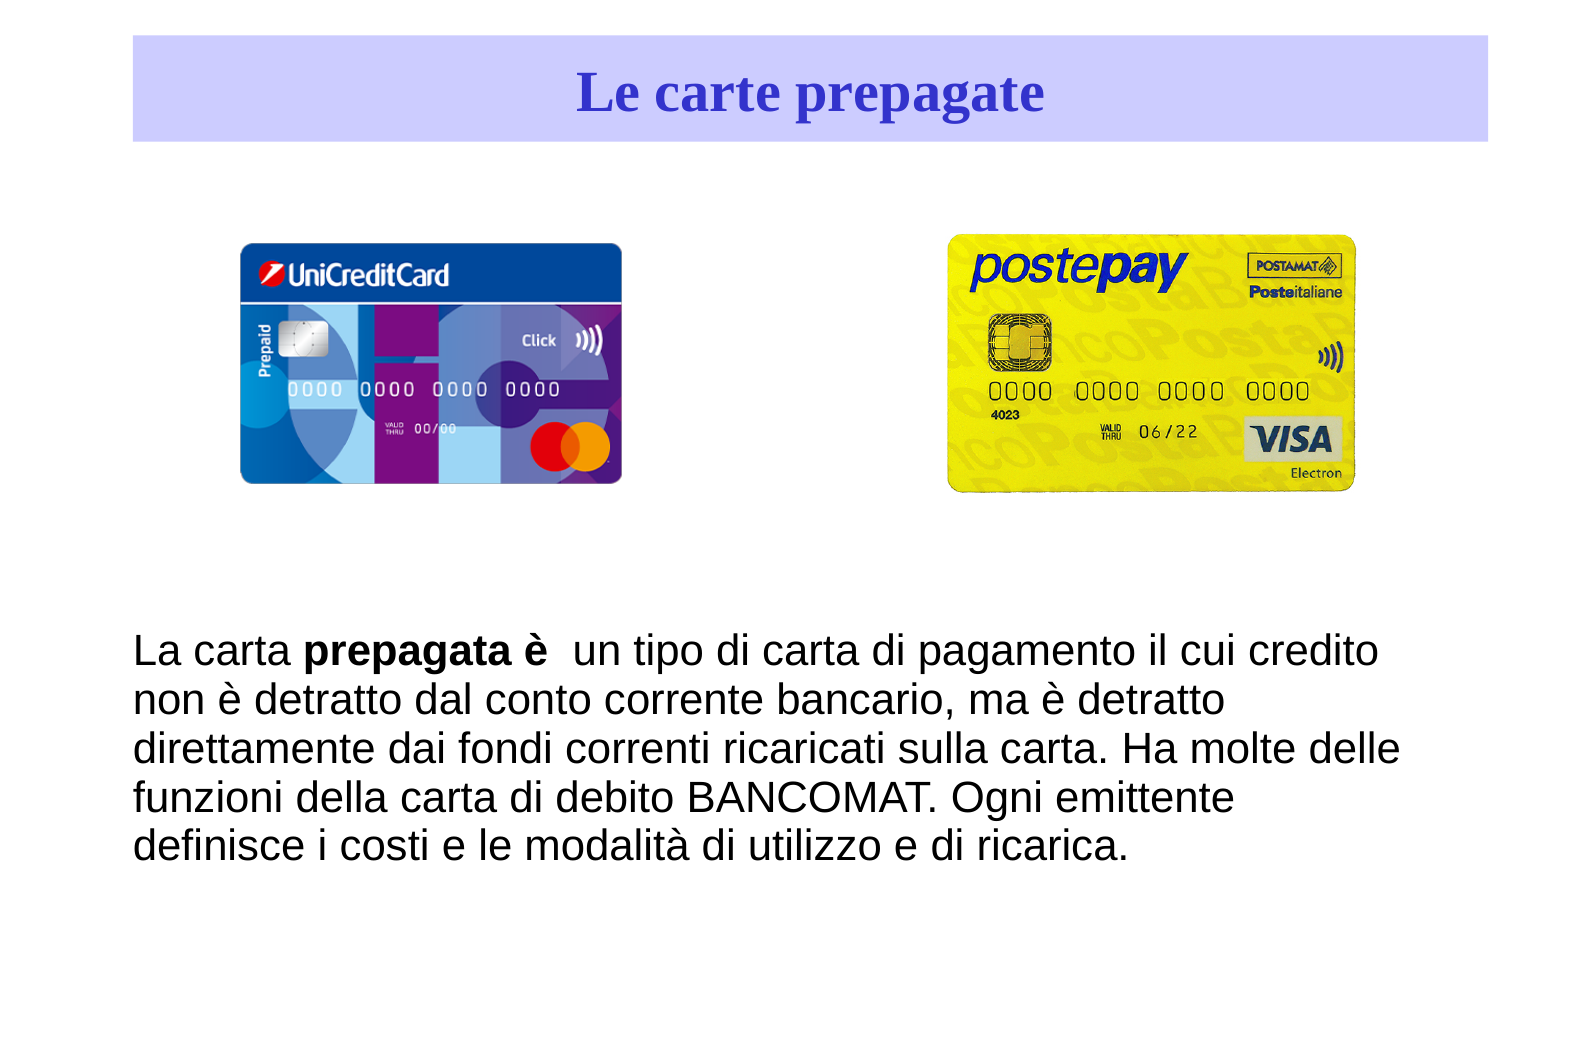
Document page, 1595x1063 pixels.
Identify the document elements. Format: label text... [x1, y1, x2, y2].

title Le carte prepagate [132, 35, 1489, 142]
picture [206, 236, 655, 490]
picture [915, 224, 1384, 502]
text_box La carta prepagata è un tipo di carta di pagamento il cui credito non è detratto dal conto corrente bancario, ma è detratto direttamente dai fondi correnti ricaricati sulla carta. Ha molte delle funzioni della carta di debito BANCOMAT. Ogni emittente definisce i costi e le modalità di utilizzo e di ricarica. [118, 618, 1418, 878]
